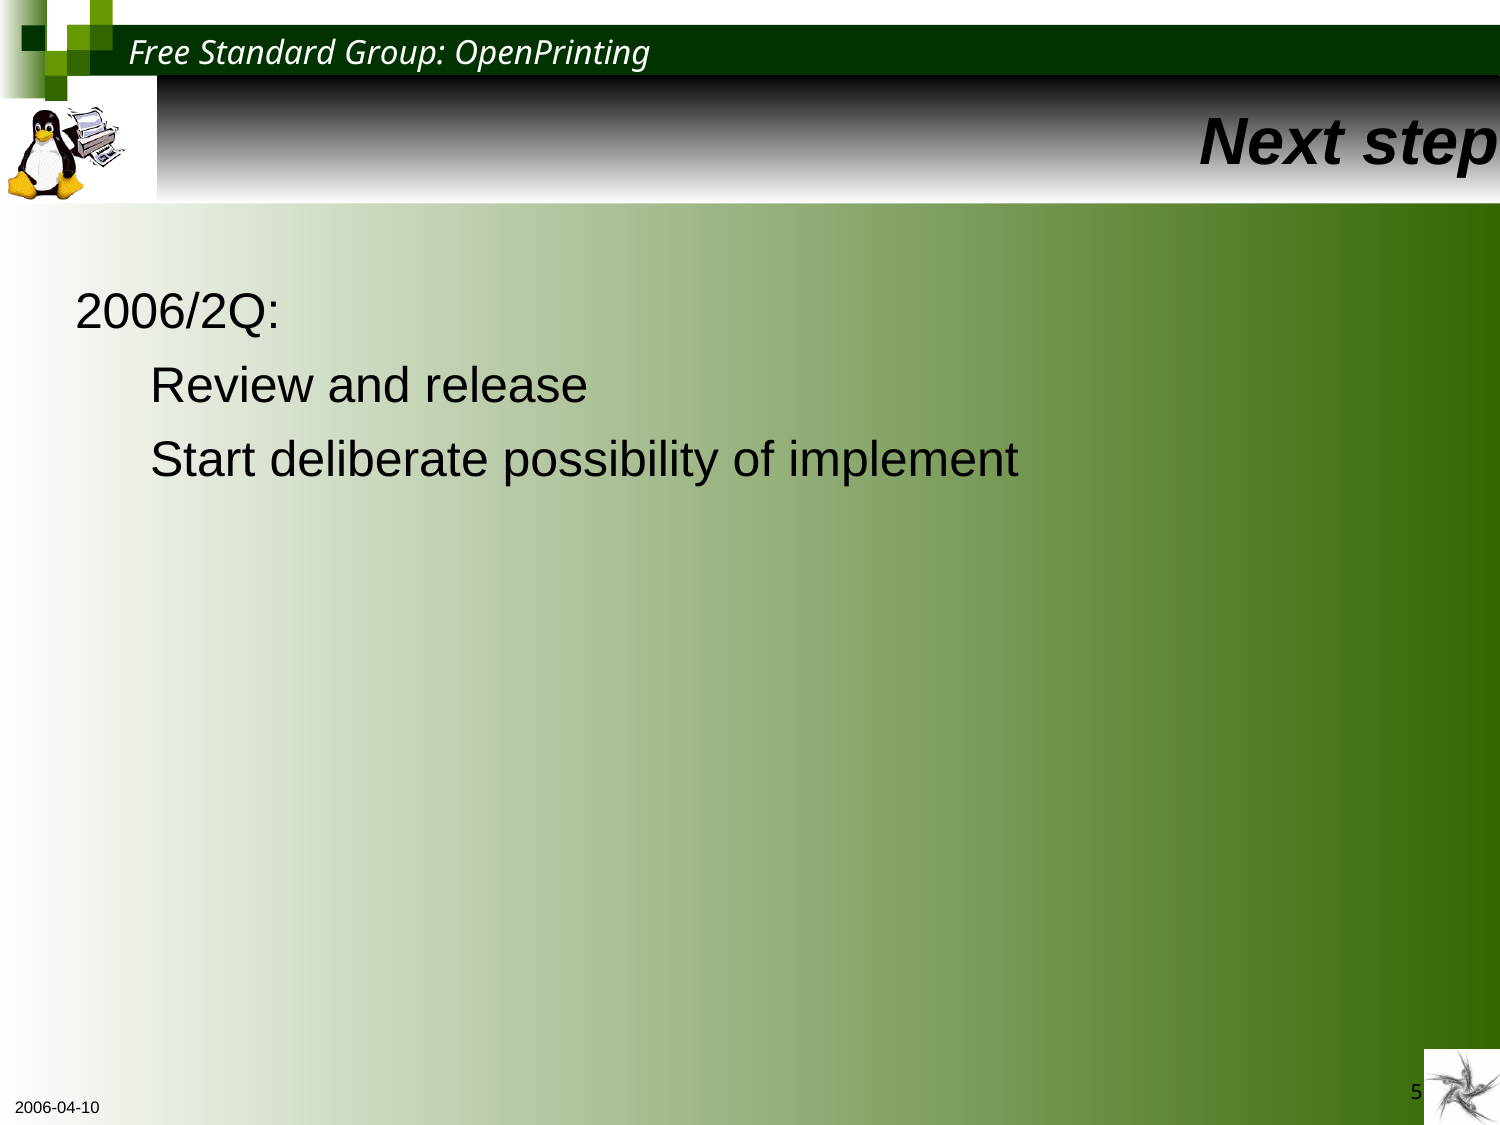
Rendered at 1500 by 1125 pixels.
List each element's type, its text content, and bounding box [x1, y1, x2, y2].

list 2006/2Q: Review and release Start deliberate possibility of implement [75, 278, 1425, 963]
picture [1424, 1049, 1500, 1125]
picture [0, 96, 133, 203]
title Next step [157, 75, 1500, 203]
